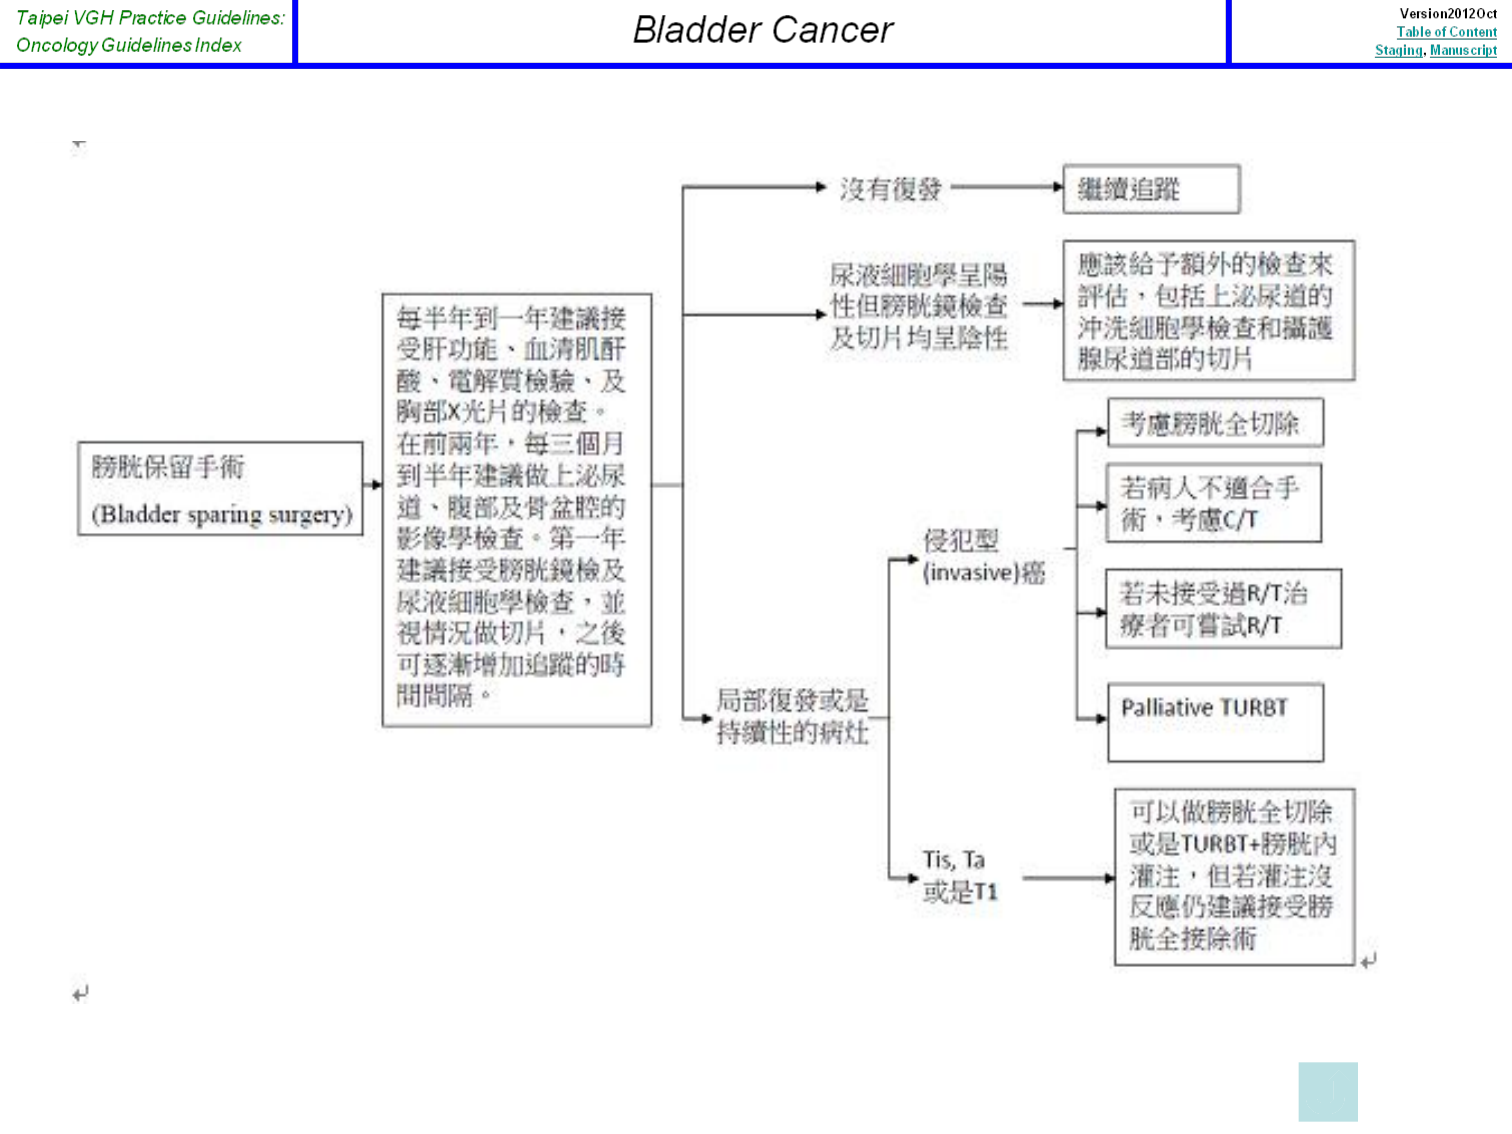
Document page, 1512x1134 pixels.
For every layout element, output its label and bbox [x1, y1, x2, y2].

picture [35, 141, 1453, 1004]
